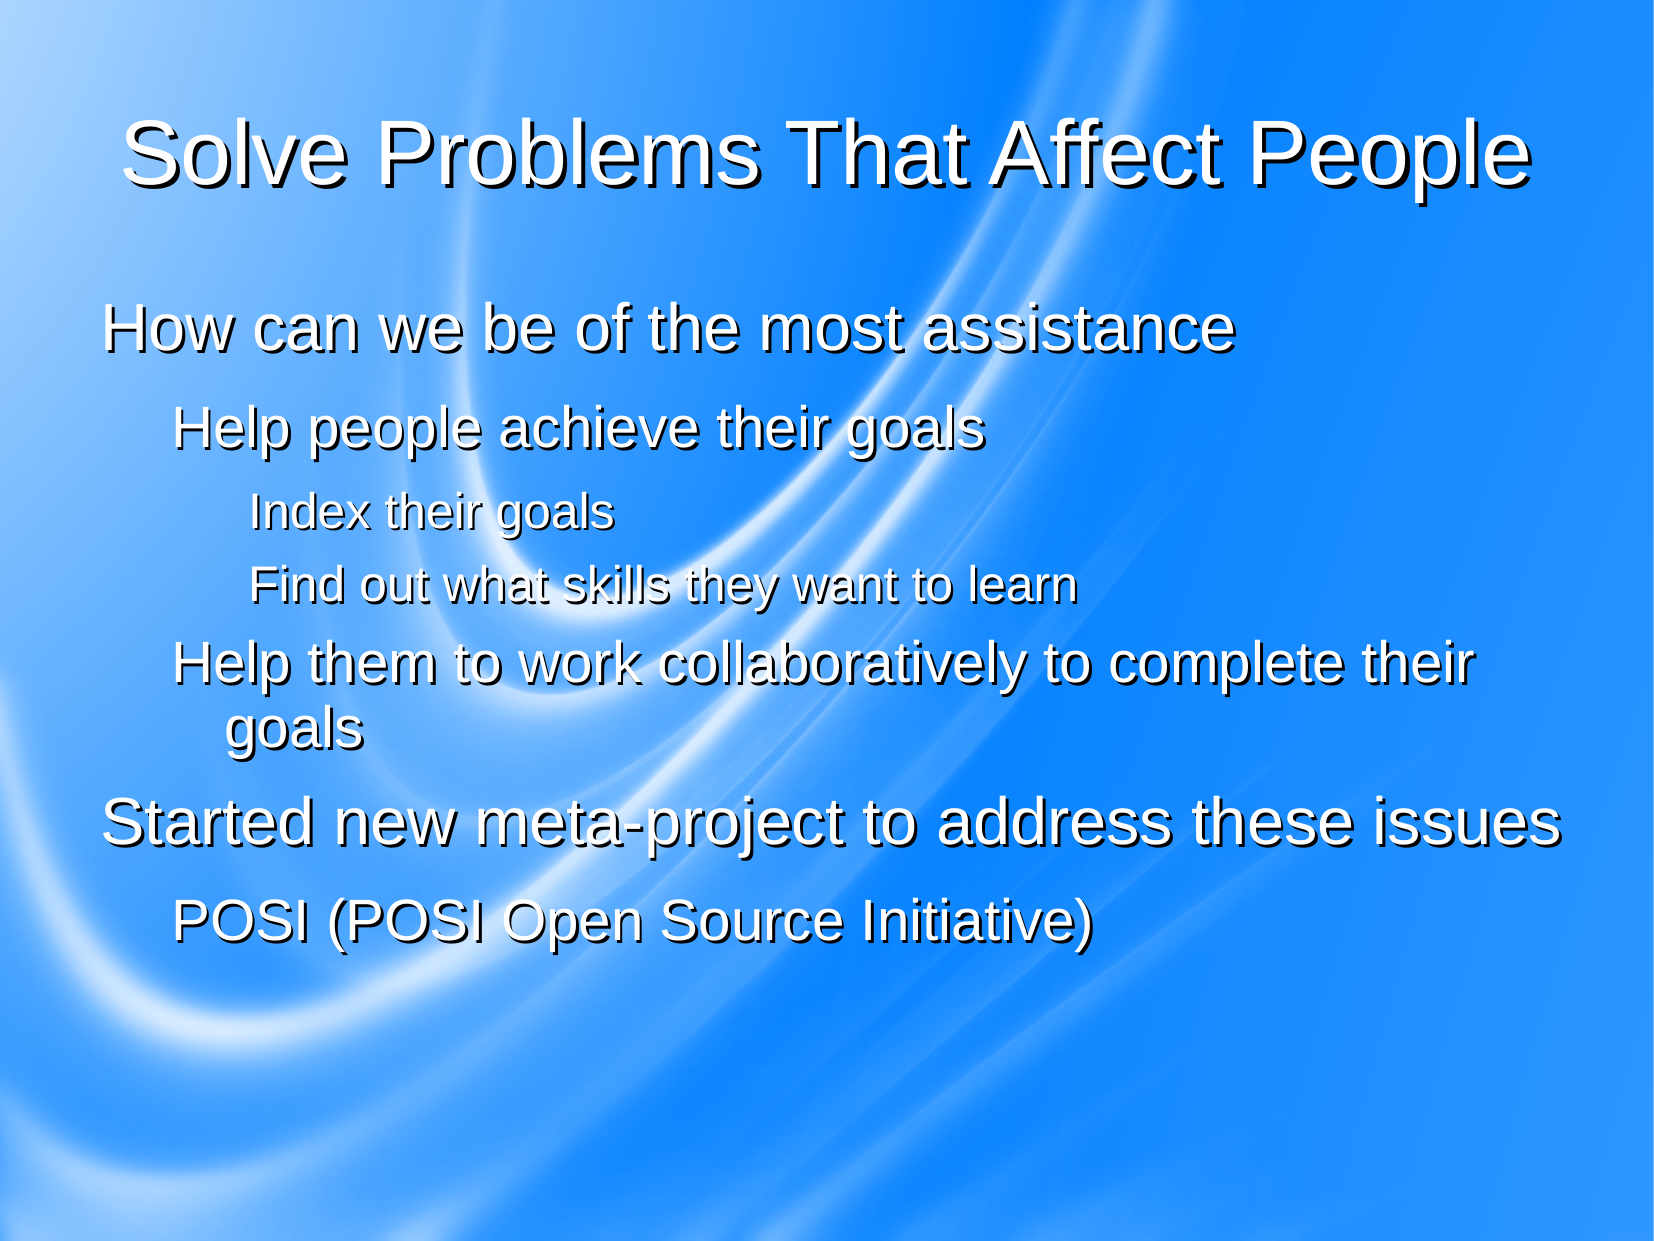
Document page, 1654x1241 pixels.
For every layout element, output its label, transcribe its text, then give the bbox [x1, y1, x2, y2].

list How can we be of the most assistance Help people achieve their goals Index their goals Find out what skills they want to learn Help them to work collaboratively to complete their goals Started new meta-project to address these issues POSI (POSI Open Source Initiative) [82, 290, 1571, 1109]
picture [0, 0, 1654, 1241]
title Solve Problems That Affect People [82, 56, 1571, 250]
